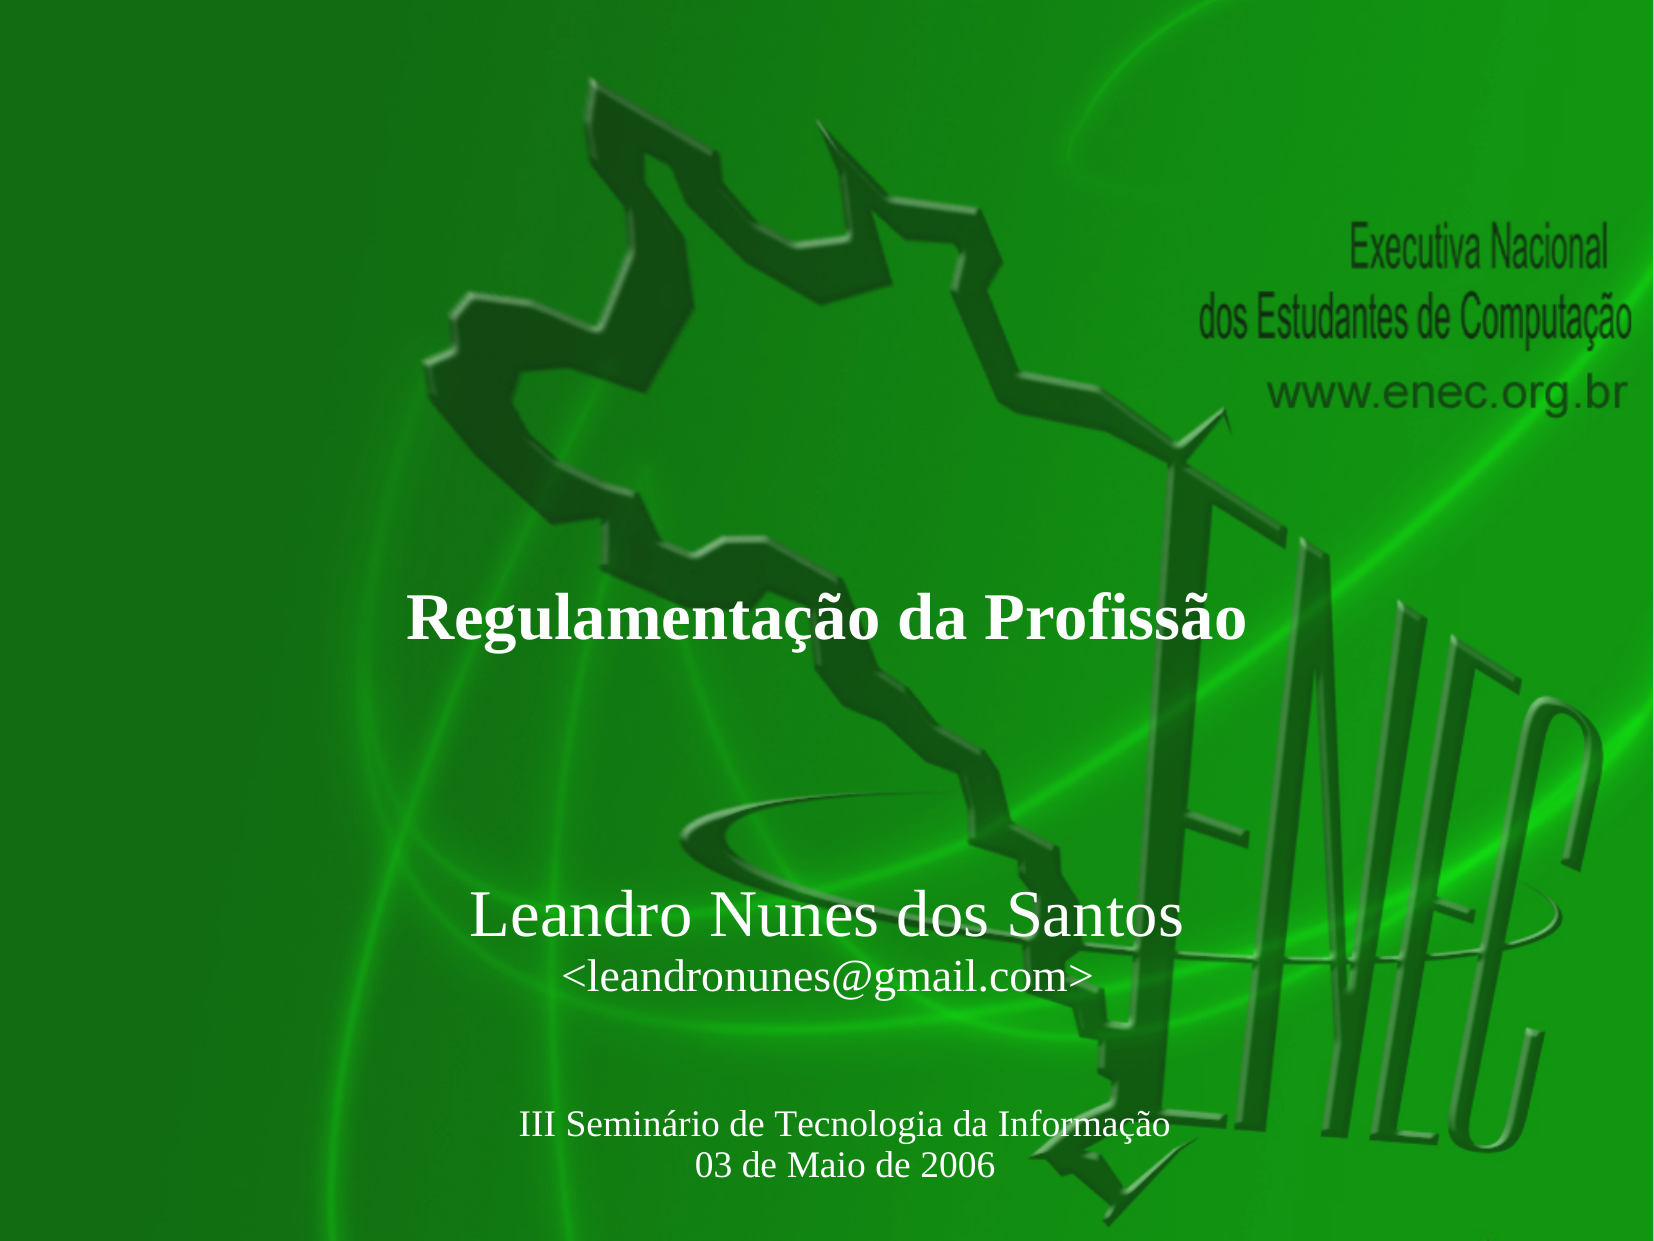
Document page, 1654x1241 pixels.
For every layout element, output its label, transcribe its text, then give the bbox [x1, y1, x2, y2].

picture [0, 0, 1654, 1241]
subtitle Regulamentação da Profissão Leandro Nunes dos Santos <leandronunes@gmail.com> III Seminário de Tecnologia da Informação 03 de Maio de 2006 [121, 492, 1534, 1241]
